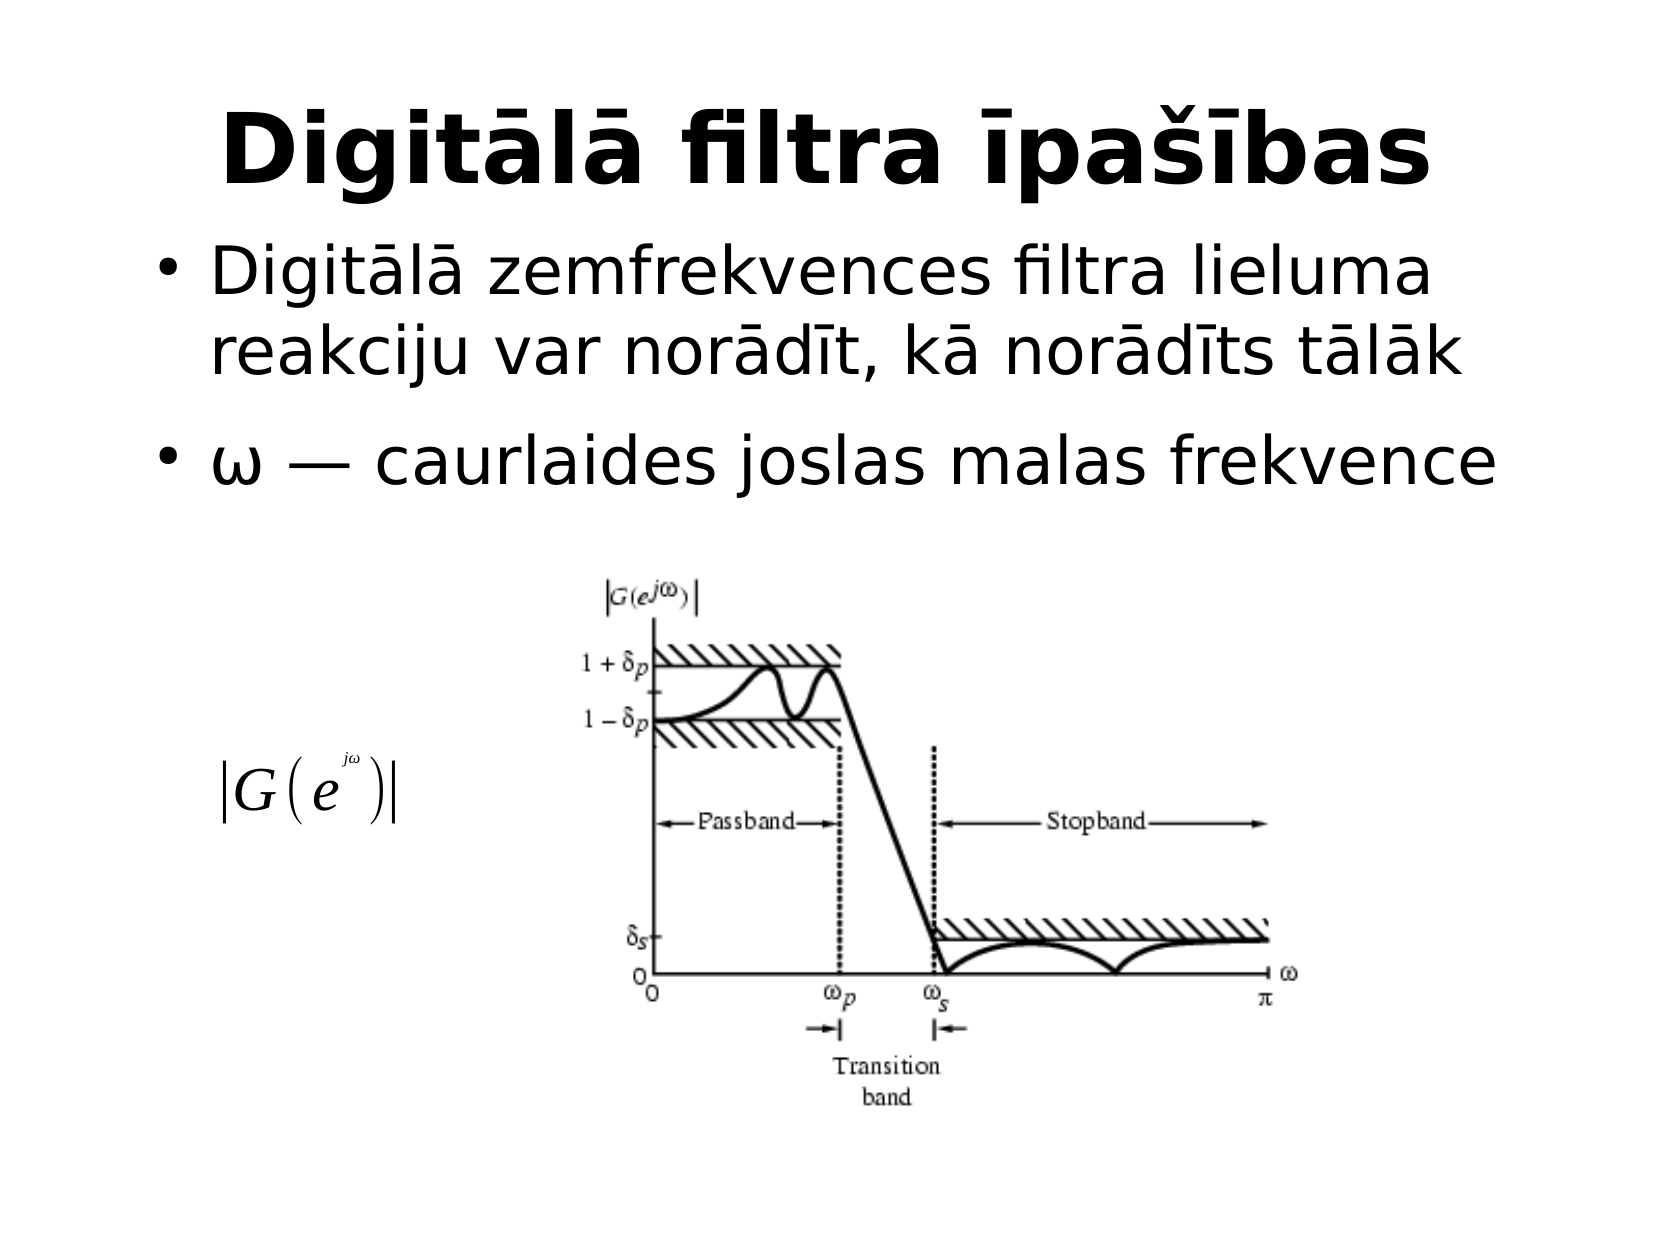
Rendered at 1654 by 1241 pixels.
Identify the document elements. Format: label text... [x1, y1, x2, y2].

list Digitālā zemfrekvences filtra lieluma reakciju var norādīt, kā norādīts tālāk ω — caurlaides joslas malas frekvence [124, 220, 1530, 1172]
chart [212, 747, 407, 828]
picture [578, 568, 1300, 1112]
title Digitālā filtra īpašības [124, 41, 1530, 220]
